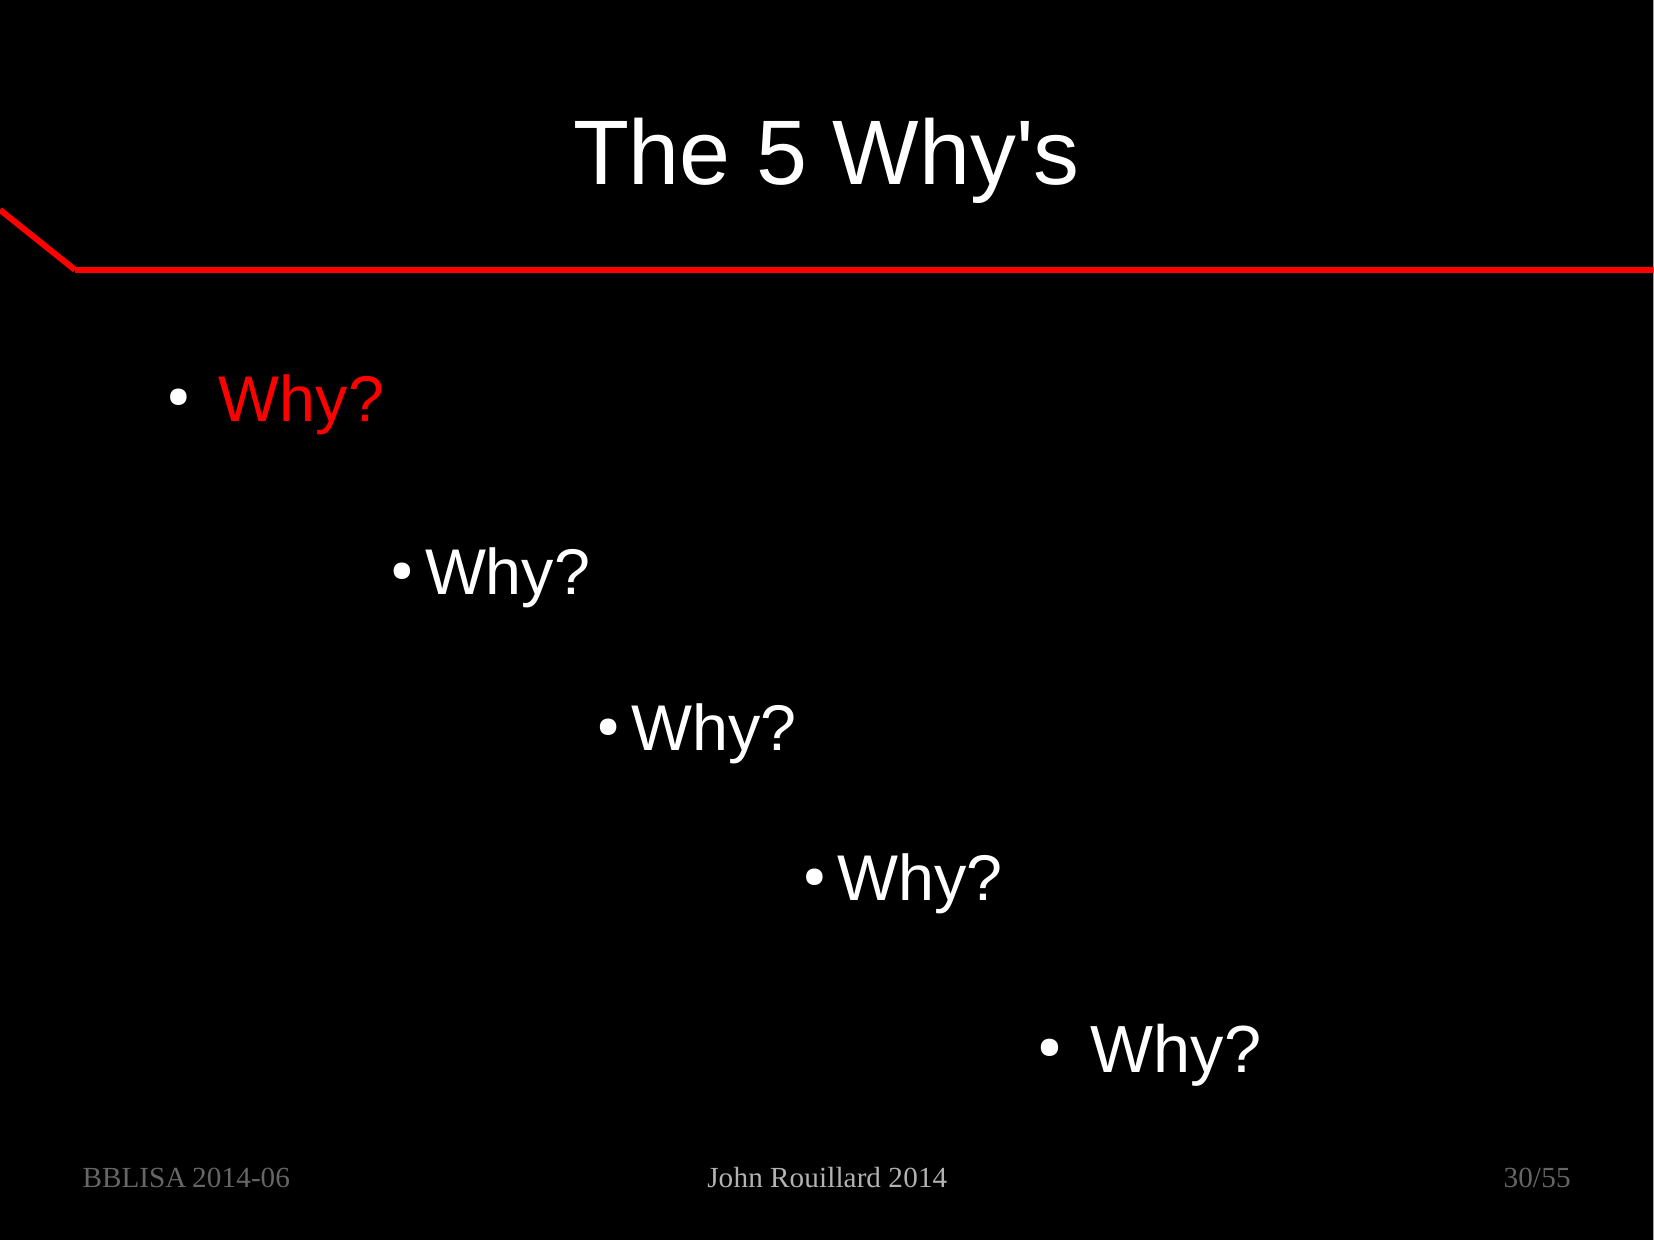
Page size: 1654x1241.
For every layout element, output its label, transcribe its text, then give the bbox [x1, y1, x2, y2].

title The 5 Why's [82, 49, 1571, 257]
list Why? [1020, 915, 1571, 1110]
list Why? Why? Why? Why? [150, 290, 1571, 916]
